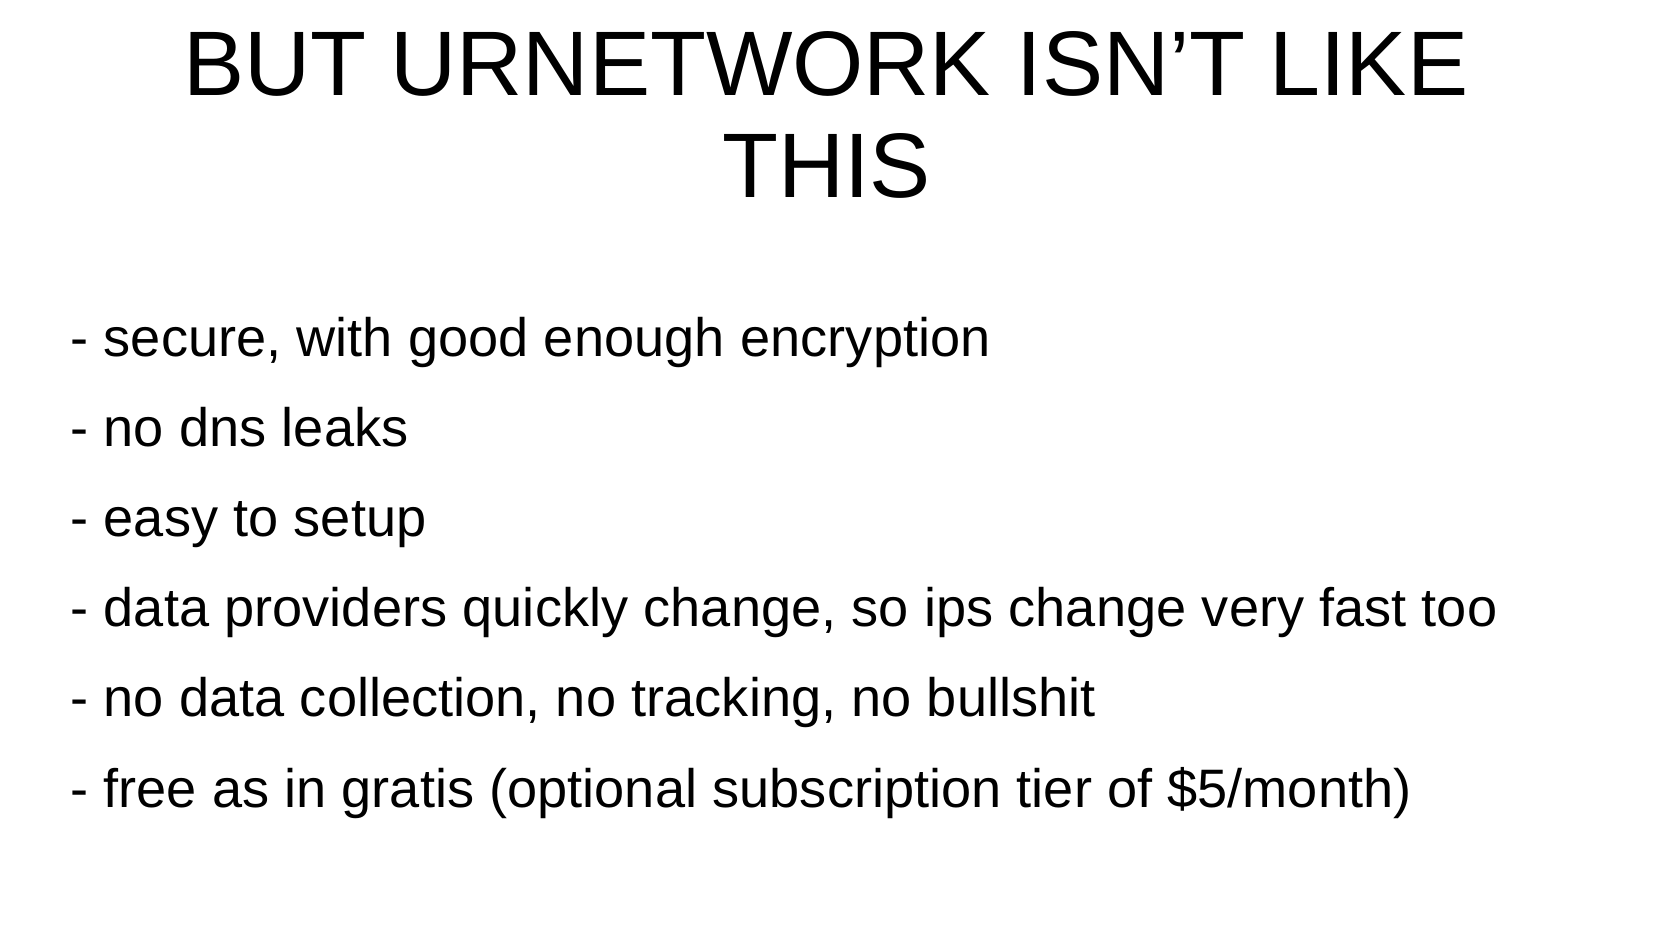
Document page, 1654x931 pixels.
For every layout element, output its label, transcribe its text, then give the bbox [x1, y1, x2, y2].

list - secure, with good enough encryption - no dns leaks - easy to setup - data providers quickly change, so ips change very fast too - no data collection, no tracking, no bullshit - free as in gratis (optional subscription tier of $5/month) [0, 217, 1571, 857]
title BUT URNETWORK ISN’T LIKE THIS [82, 12, 1571, 217]
